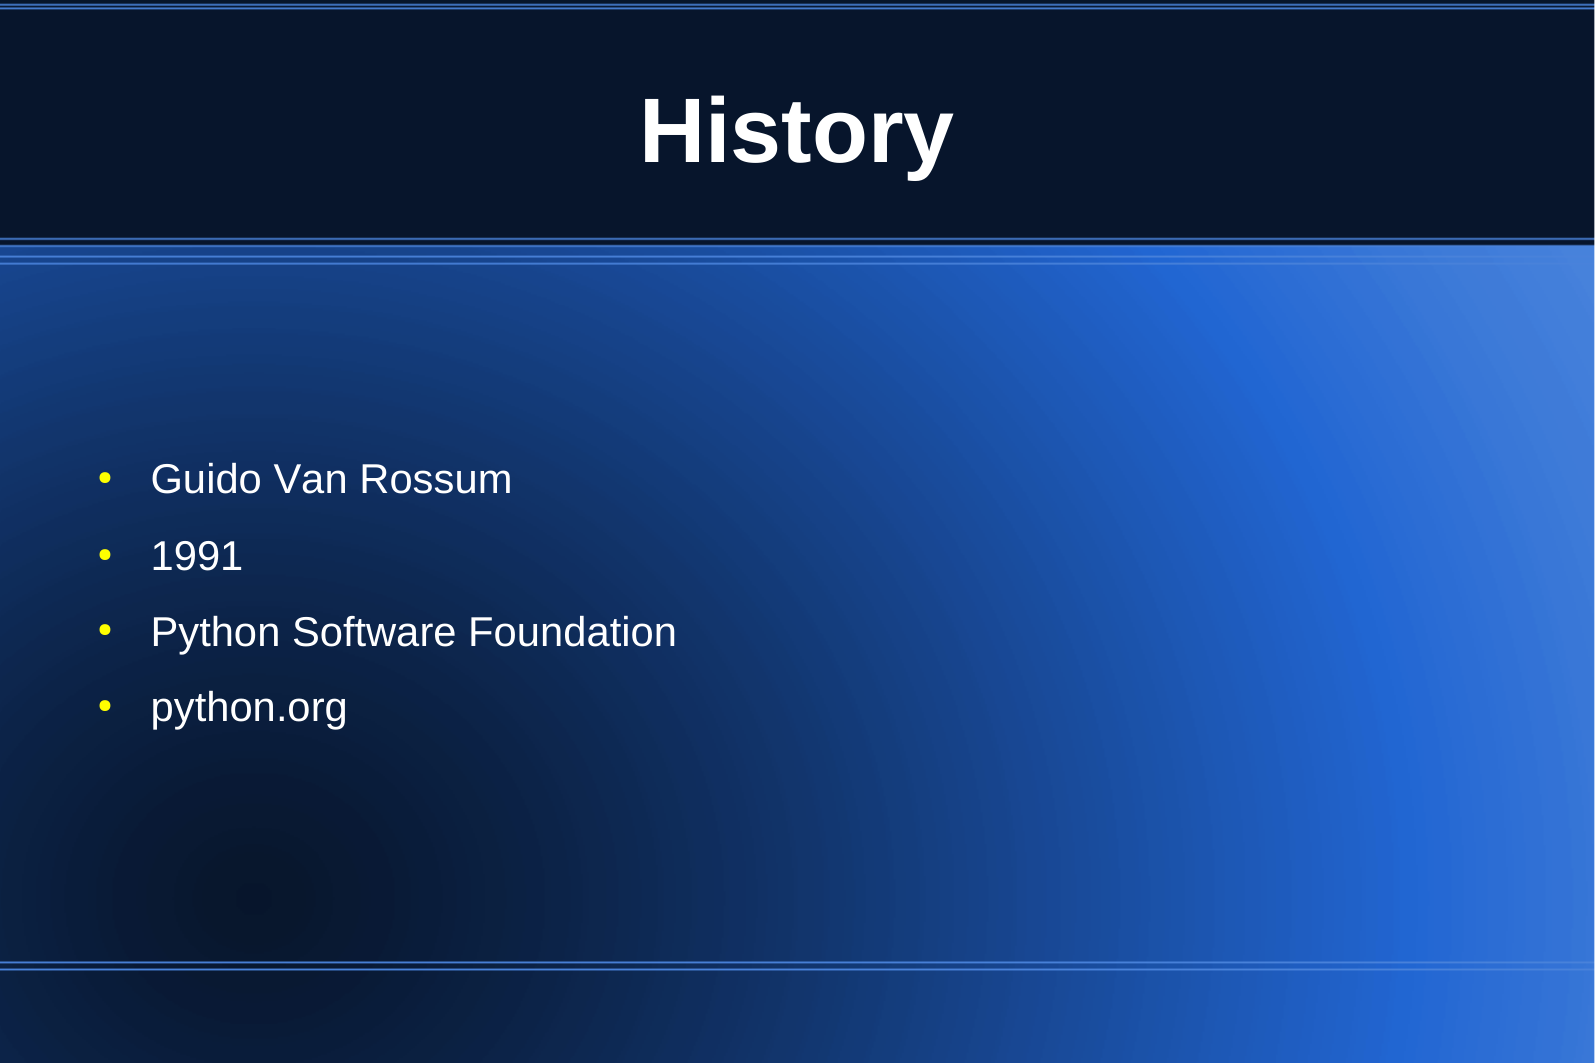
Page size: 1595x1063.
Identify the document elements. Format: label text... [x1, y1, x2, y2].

picture [0, 0, 1595, 1063]
list Guido Van Rossum 1991 Python Software Foundation python.org [79, 304, 1515, 907]
title History [79, 42, 1515, 220]
